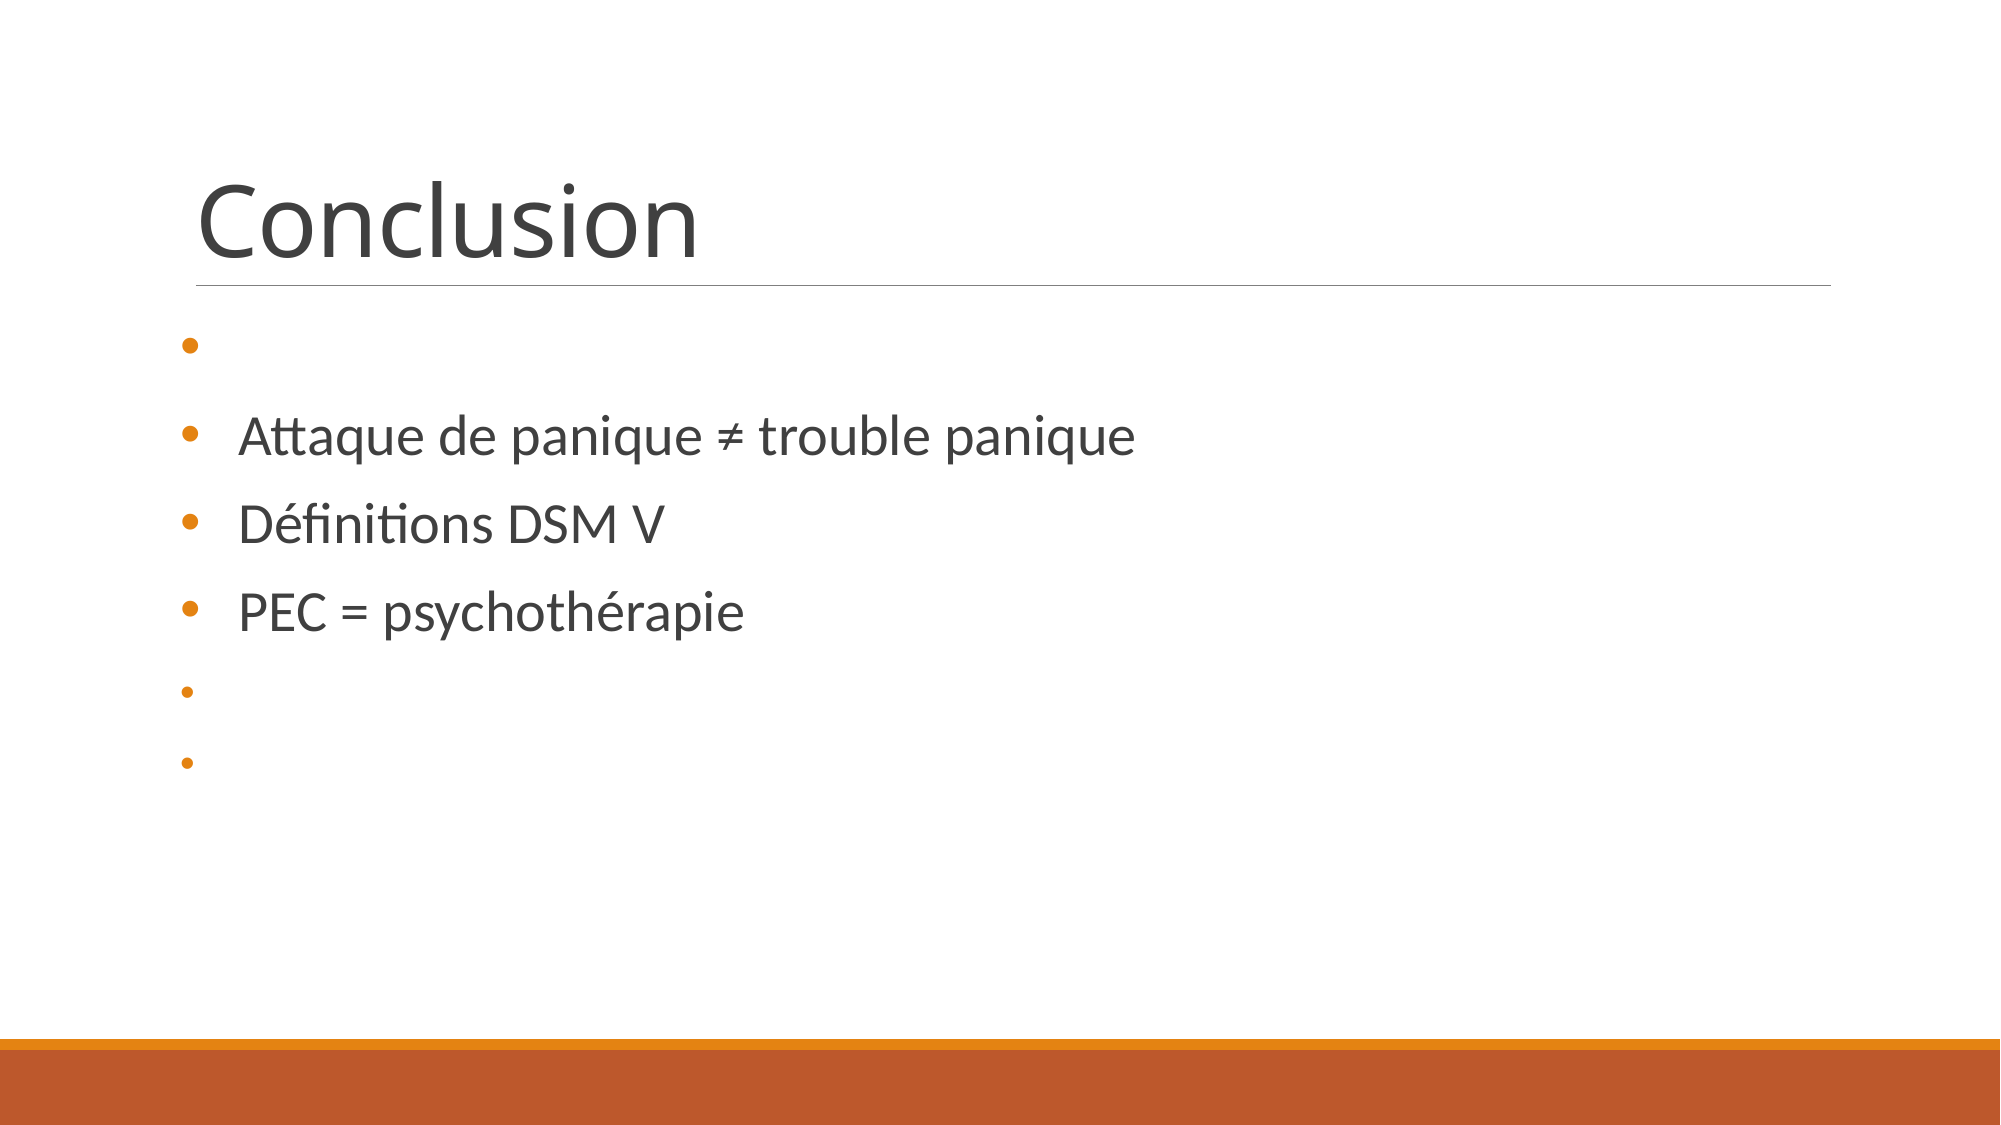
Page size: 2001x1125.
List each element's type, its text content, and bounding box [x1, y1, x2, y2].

list Attaque de panique ≠ trouble panique Définitions DSM V PEC = psychothérapie [180, 302, 1831, 963]
title Conclusion [180, 47, 1831, 286]
